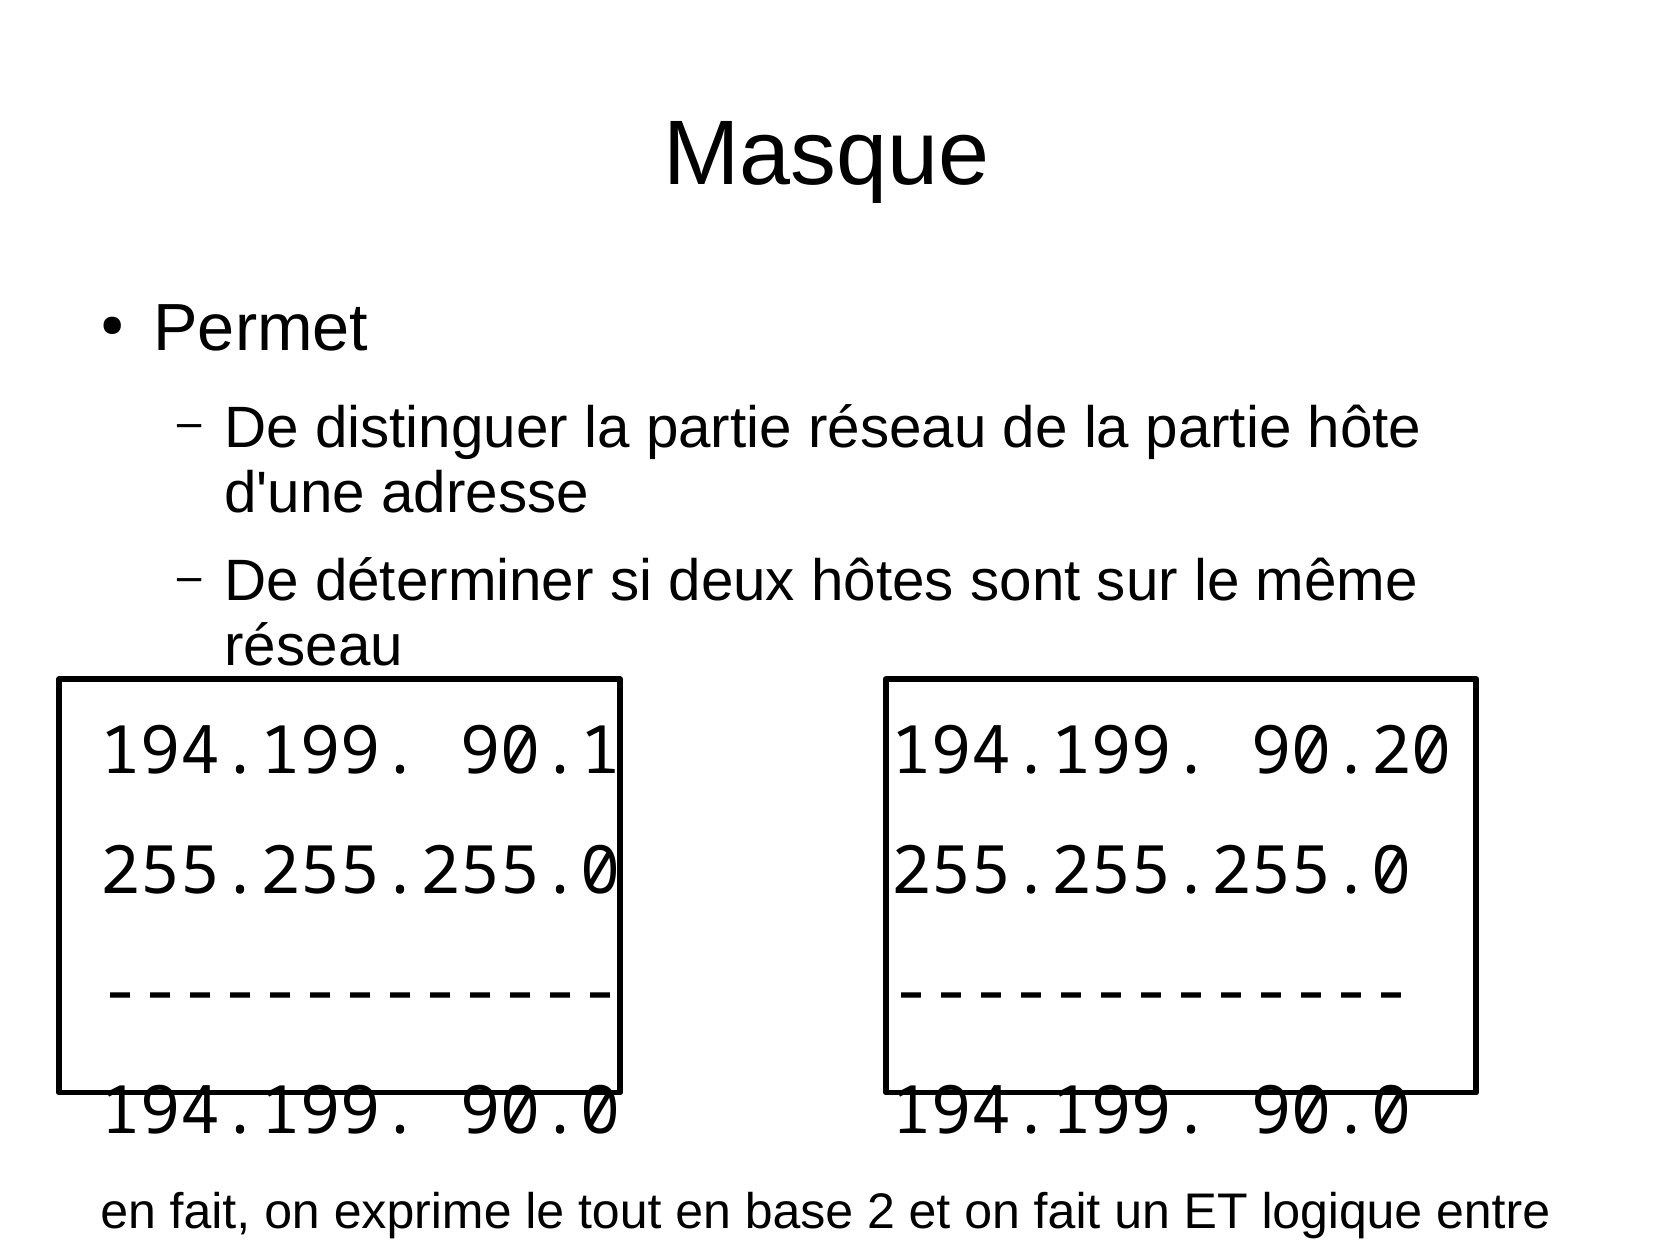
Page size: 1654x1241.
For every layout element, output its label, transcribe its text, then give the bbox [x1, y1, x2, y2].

list Permet De distinguer la partie réseau de la partie hôte d'une adresse De déterminer si deux hôtes sont sur le même réseau 194.199. 90.1 194.199. 90.20 255.255.255.0 255.255.255.0 ------------- ------------- 194.199. 90.0 194.199. 90.0 en fait, on exprime le tout en base 2 et on fait un ET logique entre adresse et masque [82, 682, 617, 1090]
list Permet De distinguer la partie réseau de la partie hôte d'une adresse De déterminer si deux hôtes sont sur le même réseau 194.199. 90.1 194.199. 90.20 255.255.255.0 255.255.255.0 ------------- ------------- 194.199. 90.0 194.199. 90.0 en fait, on exprime le tout en base 2 et on fait un ET logique entre adresse et masque [82, 290, 1571, 1241]
title Masque [82, 49, 1571, 257]
